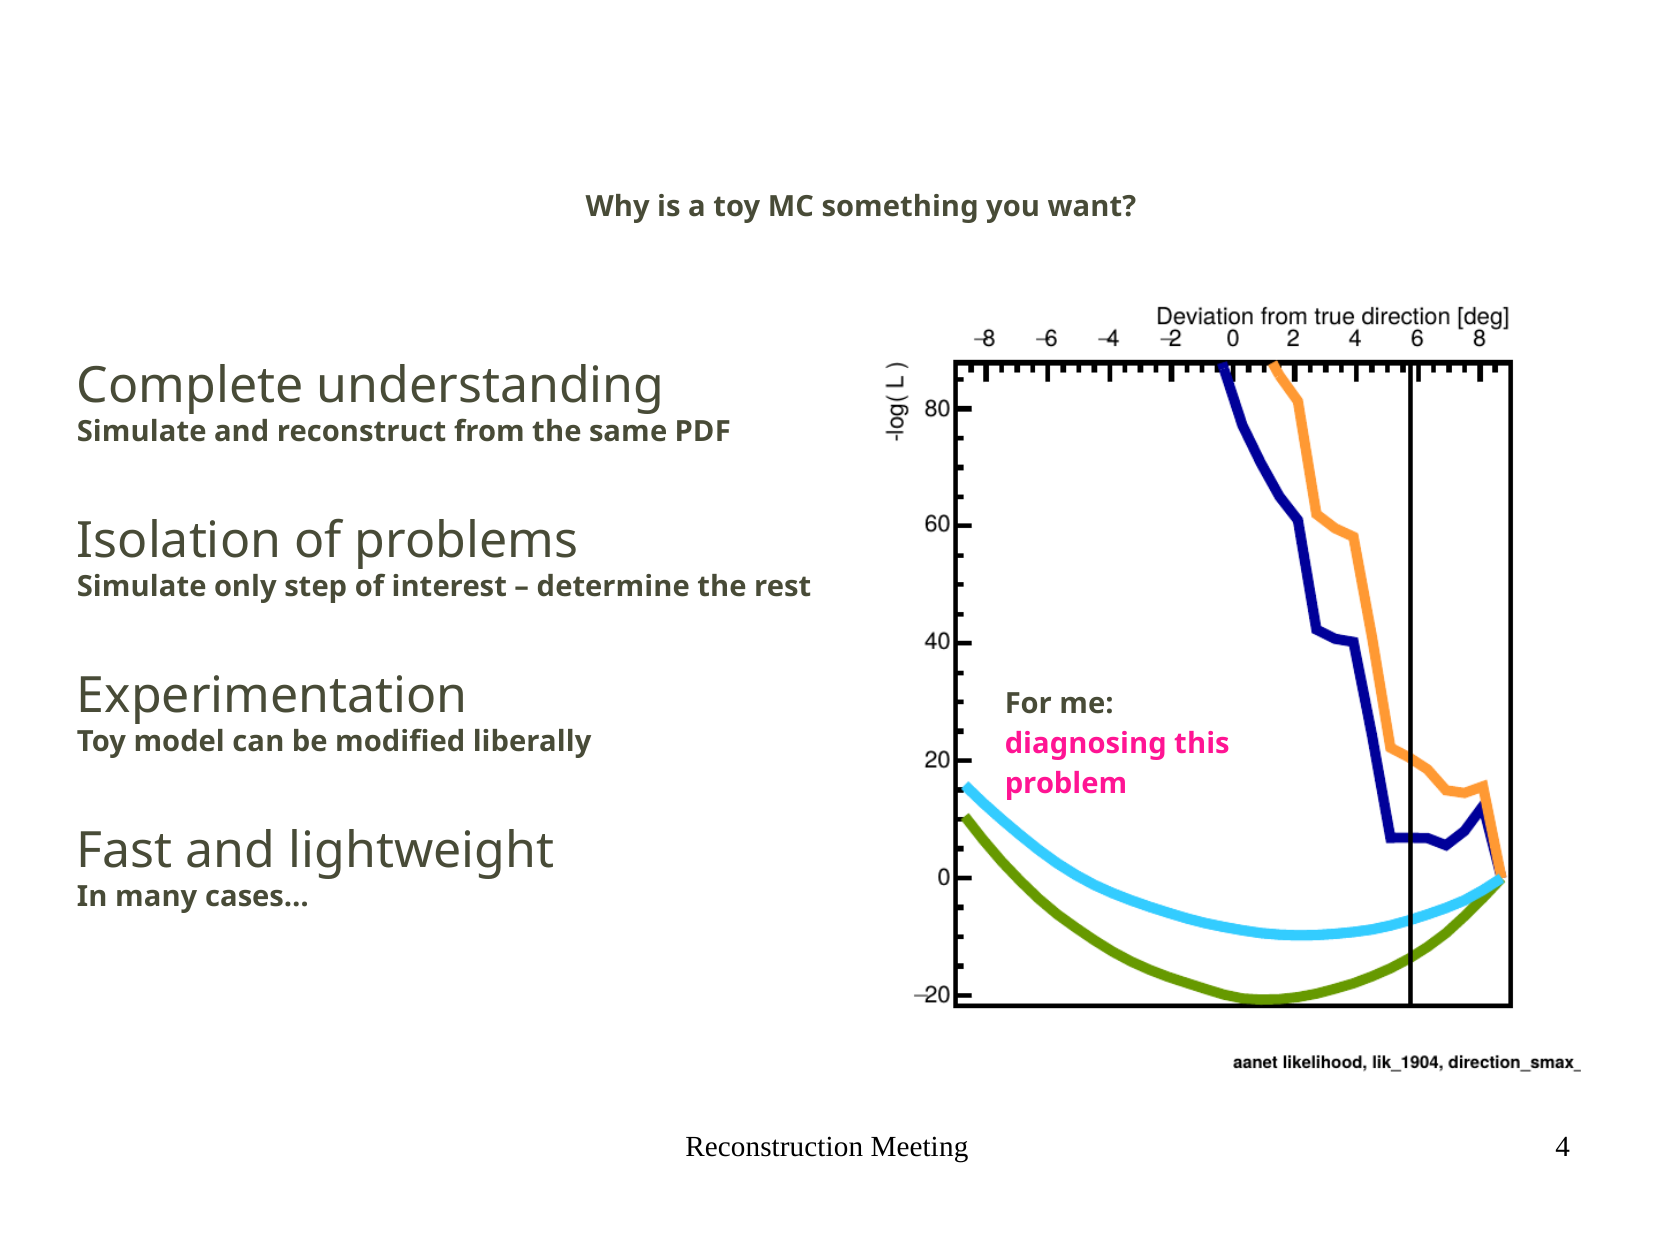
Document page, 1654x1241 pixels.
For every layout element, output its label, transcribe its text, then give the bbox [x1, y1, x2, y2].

text_box For me: diagnosing this problem [990, 675, 1366, 970]
text_box Why is a toy MC something you want? [570, 179, 1260, 230]
picture [852, 254, 1619, 1113]
text_box Complete understanding Simulate and reconstruct from the same PDF Isolation of problems Simulate only step of interest – determine the rest Experimentation Toy model can be modified liberally Fast and lightweight In many cases… [62, 344, 852, 920]
